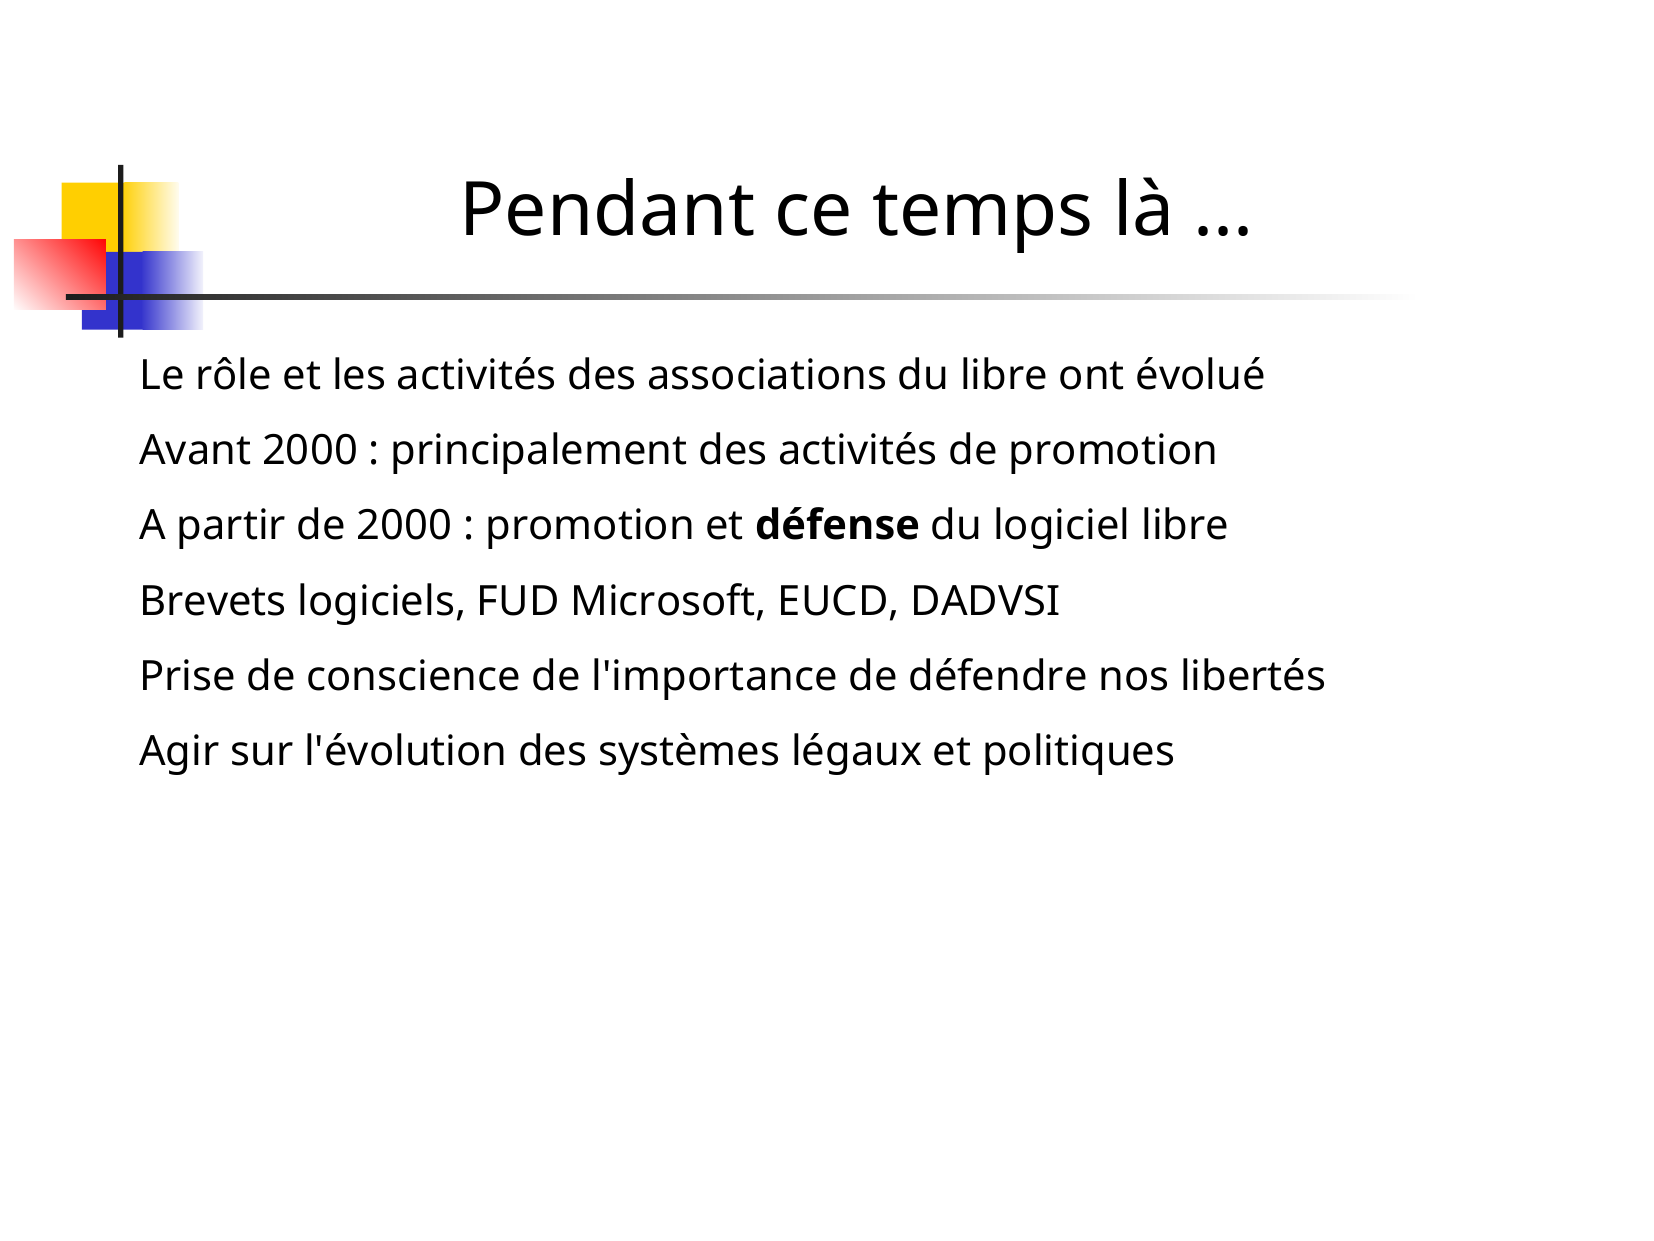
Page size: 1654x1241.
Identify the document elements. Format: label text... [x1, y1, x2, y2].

title Pendant ce temps là ... [121, 102, 1534, 311]
list Le rôle et les activités des associations du libre ont évolué Avant 2000 : principalement des activités de promotion A partir de 2000 : promotion et défense du logiciel libre Brevets logiciels, FUD Microsoft, EUCD, DADVSI Prise de conscience de l'importance de défendre nos libertés Agir sur l'évolution des systèmes légaux et politiques [121, 344, 1534, 1112]
